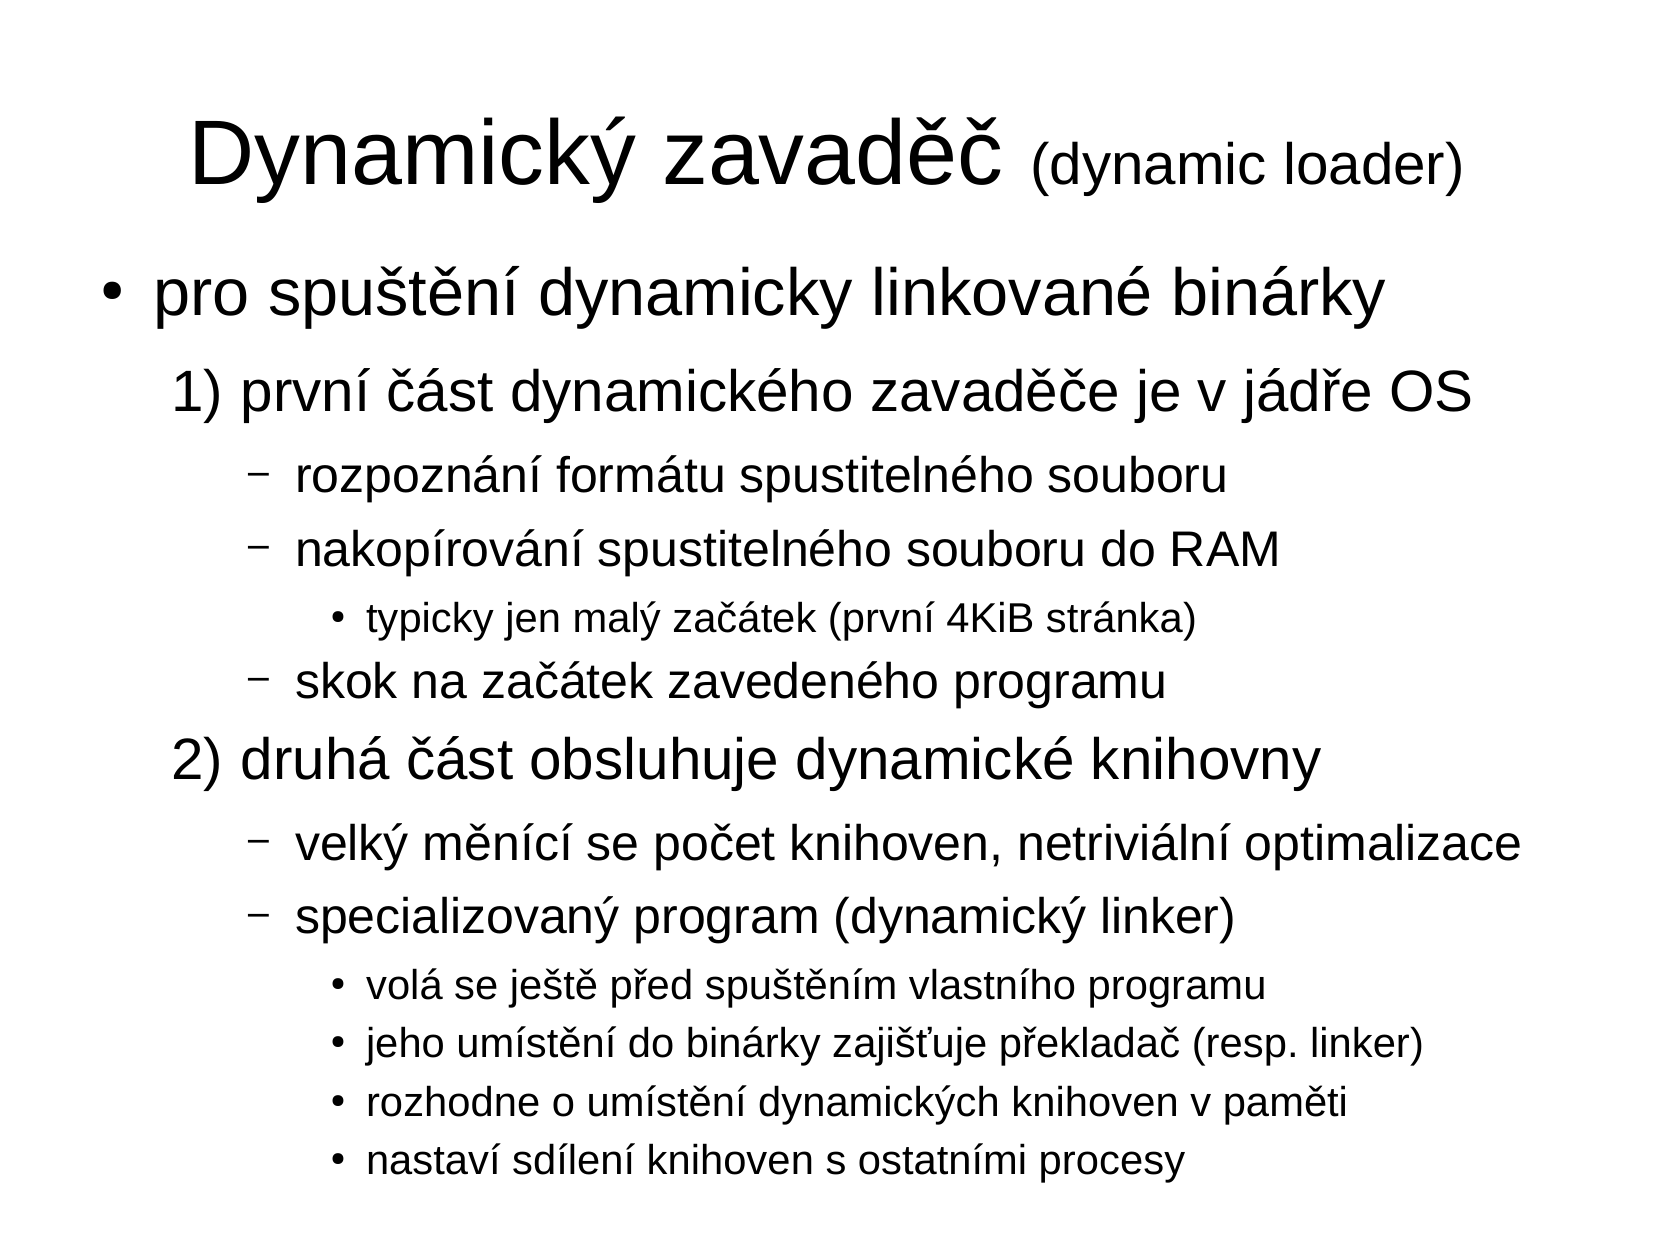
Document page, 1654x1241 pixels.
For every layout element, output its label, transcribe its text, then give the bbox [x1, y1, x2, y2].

title Dynamický zavaděč (dynamic loader) [82, 56, 1571, 250]
list pro spuštění dynamicky linkované binárky první část dynamického zavaděče je v jádře OS rozpoznání formátu spustitelného souboru nakopírování spustitelného souboru do RAM typicky jen malý začátek (první 4KiB stránka) skok na začátek zavedeného programu druhá část obsluhuje dynamické knihovny velký měnící se počet knihoven, netriviální optimalizace specializovaný program (dynamický linker) volá se ještě před spuštěním vlastního programu jeho umístění do binárky zajišťuje překladač (resp. linker) rozhodne o umístění dynamických knihoven v paměti nastaví sdílení knihoven s ostatními procesy [82, 254, 1571, 1185]
